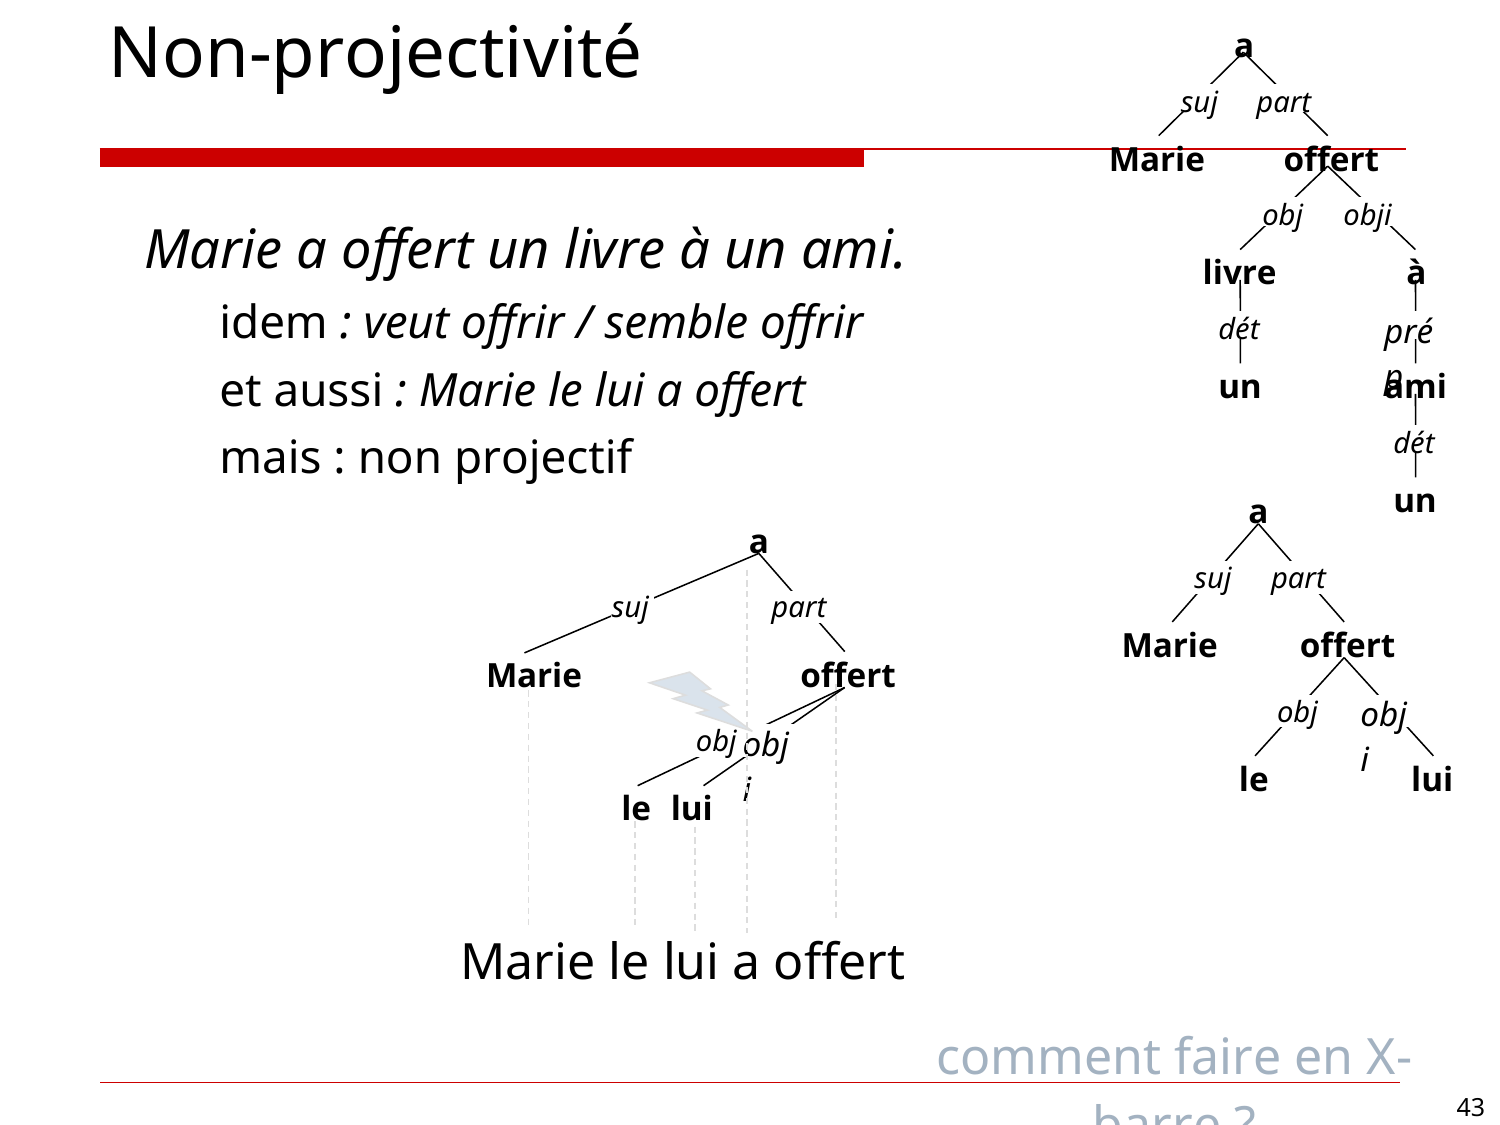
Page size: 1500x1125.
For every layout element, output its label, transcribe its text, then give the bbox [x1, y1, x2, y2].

text_box Marie [485, 651, 583, 697]
text_box un [1218, 363, 1263, 409]
text_box [1414, 695, 1418, 727]
text_box offert [800, 651, 897, 697]
text_box suj [1194, 557, 1232, 597]
text_box [796, 725, 800, 757]
text_box part [771, 586, 827, 627]
text_box Marie [1108, 135, 1206, 182]
title Non-projectivité [94, 5, 793, 107]
text_box [827, 591, 833, 623]
text_box a [1234, 56, 1255, 68]
text_box livre [1202, 249, 1278, 295]
text_box [1319, 695, 1326, 727]
text_box part [1256, 80, 1312, 121]
text_box part [1261, 98, 1269, 110]
text_box offert [1283, 135, 1380, 182]
text_box [1327, 561, 1332, 593]
text_box obj [1277, 690, 1319, 731]
text_box [1304, 198, 1310, 225]
text_box suj [1180, 80, 1219, 121]
text_box offert [1314, 168, 1342, 182]
list Marie a offert un livre à un ami. idem : veut offrir / semble offrir et aussi : Marie le lui a offert mais : non projectif [129, 207, 1102, 490]
text_box le [621, 785, 652, 831]
text_box prép [1389, 327, 1399, 341]
text_box Marie [1121, 621, 1219, 668]
text_box [650, 591, 654, 623]
text_box à [1406, 249, 1427, 295]
text_box dét [1393, 421, 1435, 462]
text_box comment faire en X-barre ? [867, 1013, 1482, 1125]
text_box obji [1343, 194, 1392, 235]
text_box offert [1299, 621, 1396, 668]
text_box obj [1262, 194, 1304, 235]
text_box ami [1384, 363, 1448, 409]
text_box le [1239, 755, 1270, 801]
text_box a [748, 517, 770, 563]
text_box dét [1218, 308, 1260, 349]
text_box a [1234, 21, 1255, 61]
text_box part [1271, 557, 1327, 597]
text_box a [748, 555, 765, 563]
text_box part [1276, 574, 1284, 586]
text_box un [1393, 477, 1437, 523]
text_box [1312, 84, 1316, 111]
text_box [1392, 198, 1400, 225]
text_box a [1248, 487, 1269, 533]
text_box part [776, 603, 784, 615]
text_box lui [670, 785, 714, 831]
text_box a [1252, 526, 1265, 534]
text_box suj [611, 586, 650, 627]
text_box obj [695, 720, 737, 761]
text_box obji [1360, 690, 1414, 782]
text_box [649, 672, 753, 757]
text_box [1232, 561, 1236, 593]
text_box prép [1384, 308, 1449, 399]
text_box Marie le lui a offert [445, 918, 921, 1002]
text_box lui [1411, 755, 1454, 801]
text_box obji [742, 720, 796, 812]
